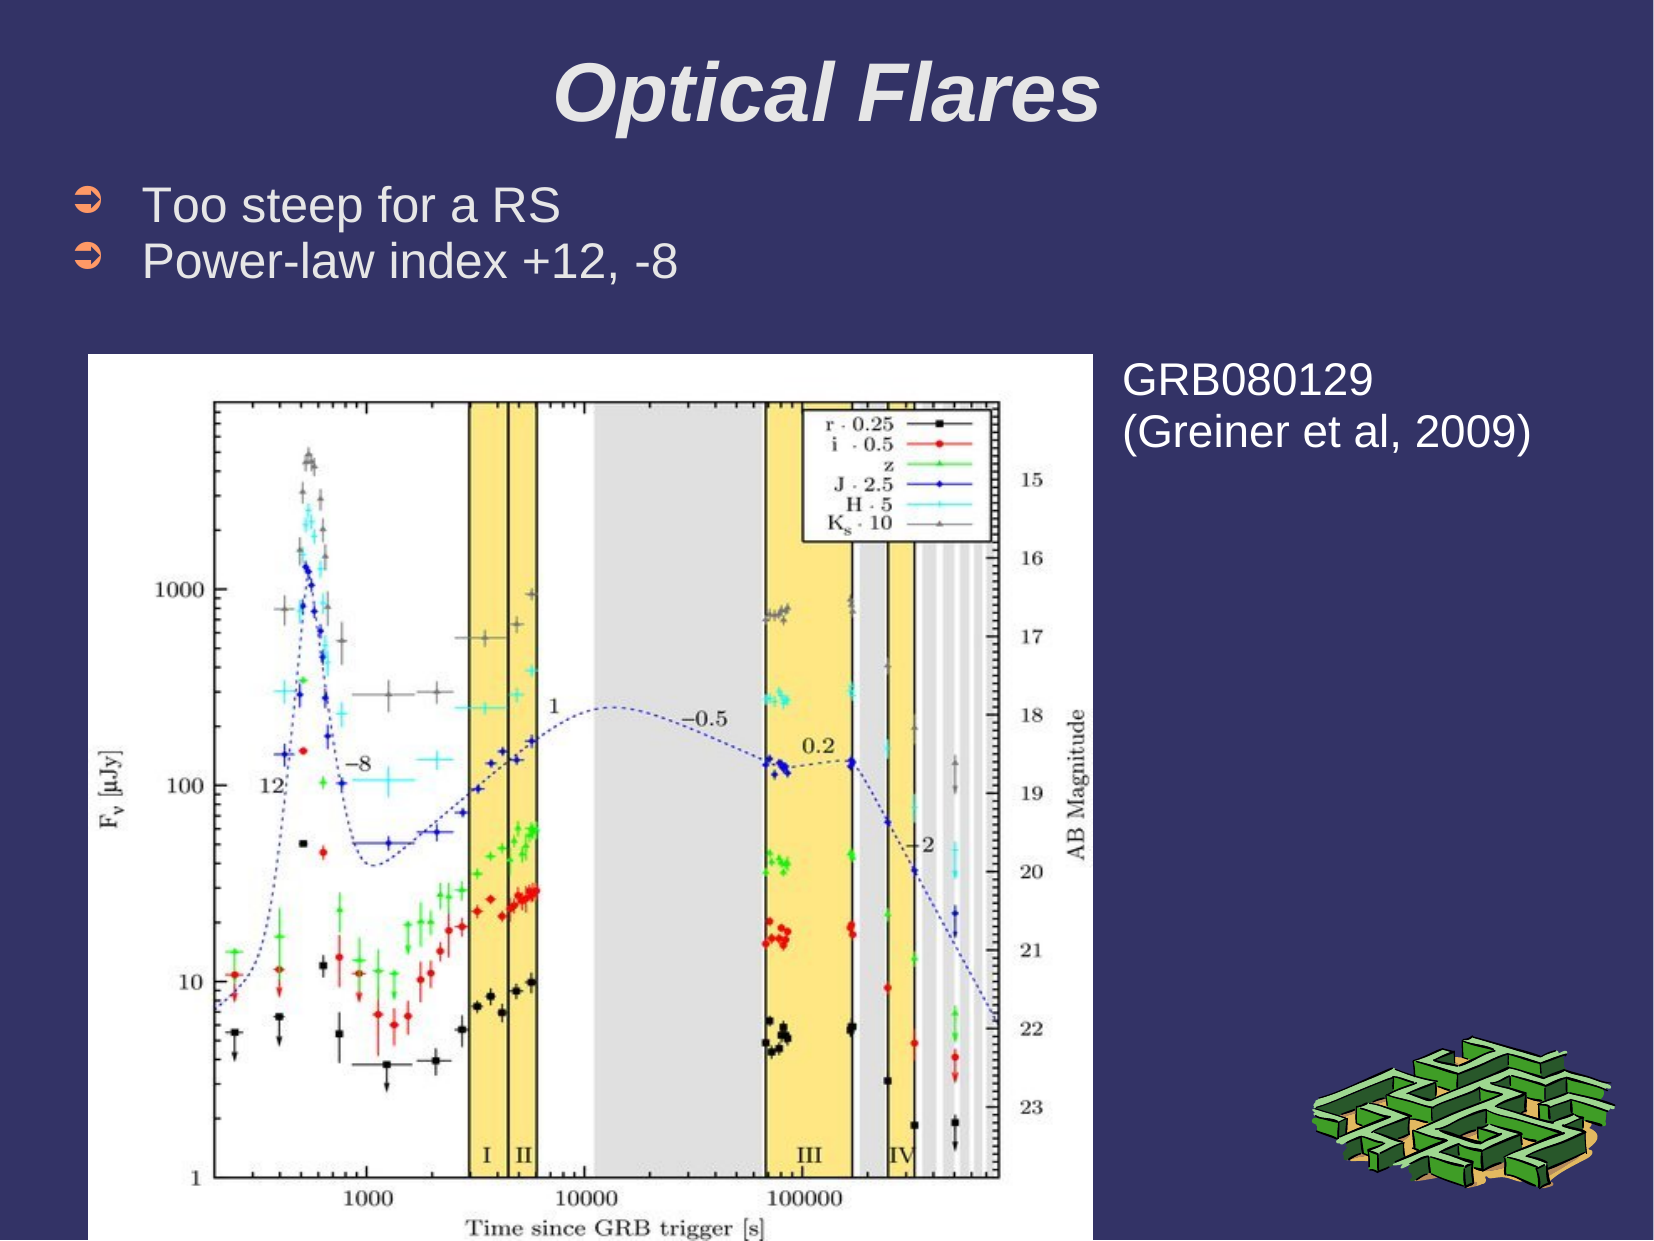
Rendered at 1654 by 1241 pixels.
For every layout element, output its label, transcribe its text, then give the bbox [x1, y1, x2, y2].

title Optical Flares [121, 0, 1534, 177]
picture [88, 354, 1093, 1241]
list Too steep for a RS Power-law index +12, -8 [59, 177, 1565, 289]
text_box GRB080129 (Greiner et al, 2009) [1122, 354, 1654, 532]
